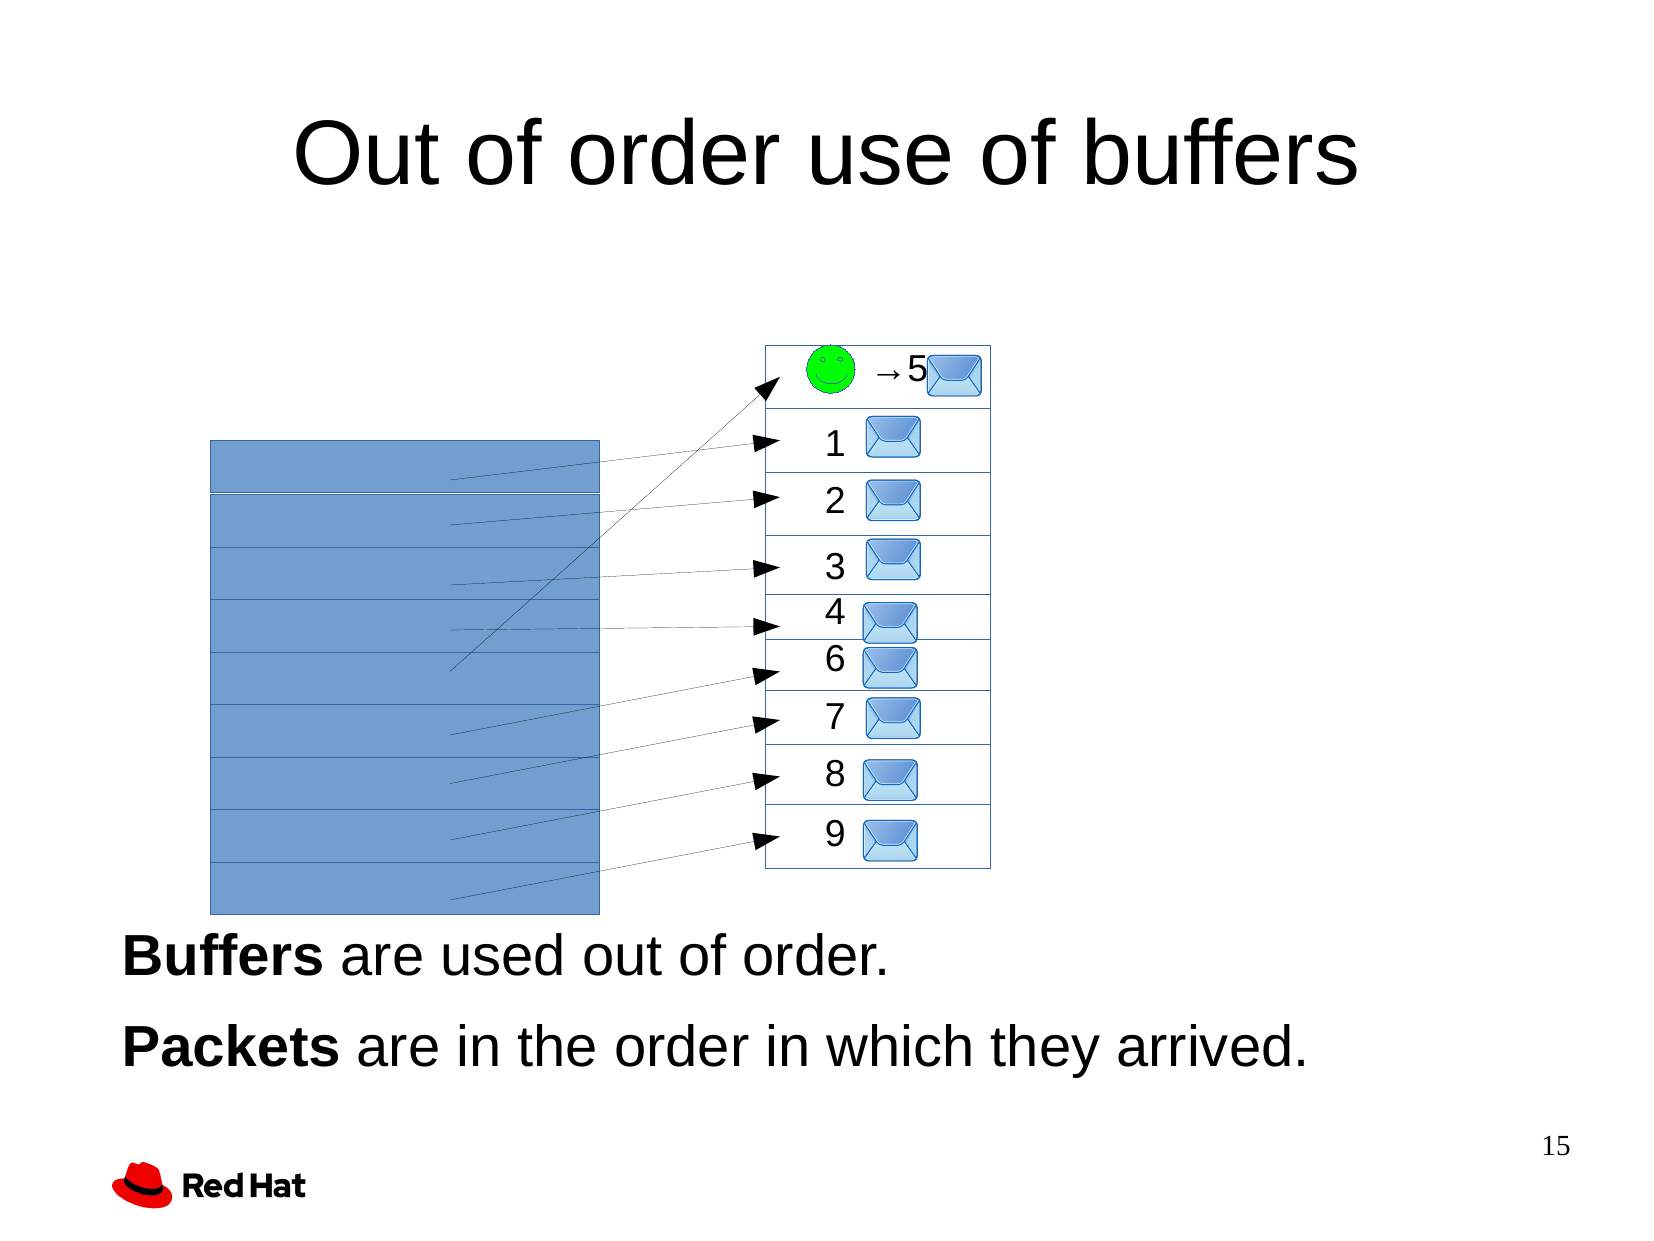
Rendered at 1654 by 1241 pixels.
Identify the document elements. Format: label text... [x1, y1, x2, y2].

text_box →5 [929, 412, 946, 416]
text_box 2 [810, 472, 858, 529]
text_box 6 [810, 640, 855, 687]
text_box 1 [810, 415, 858, 472]
text_box 3 [810, 537, 858, 595]
title Out of order use of buffers [82, 49, 1571, 257]
list Buffers are used out of order. Packets are in the order in which they arrived. [60, 290, 1571, 1081]
text_box 7 [810, 687, 858, 745]
text_box 8 [810, 745, 855, 802]
text_box 4 [810, 595, 855, 640]
text_box →5 [855, 340, 919, 416]
picture [105, 1154, 314, 1216]
text_box 9 [810, 804, 855, 862]
text_box [806, 344, 856, 394]
picture [855, 340, 990, 877]
